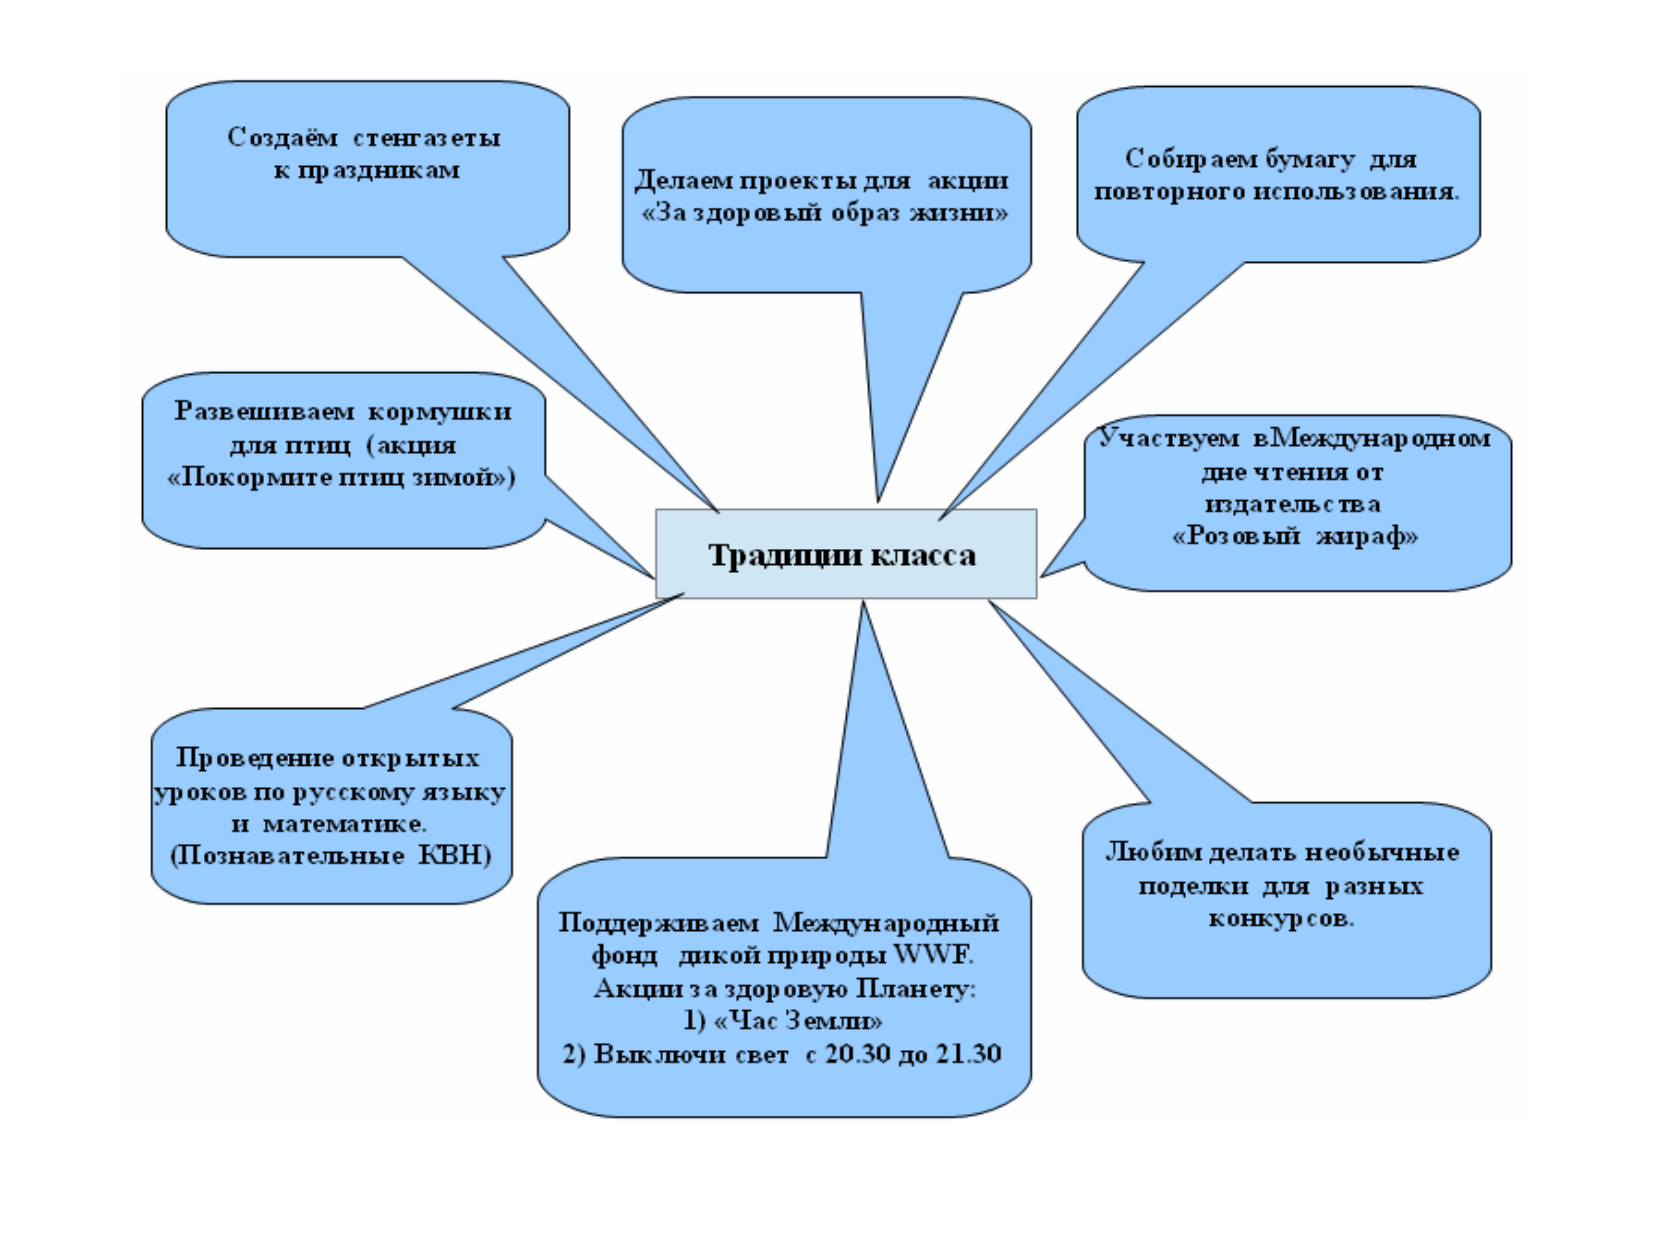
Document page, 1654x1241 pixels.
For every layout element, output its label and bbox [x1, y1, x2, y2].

picture [118, 70, 1524, 1123]
